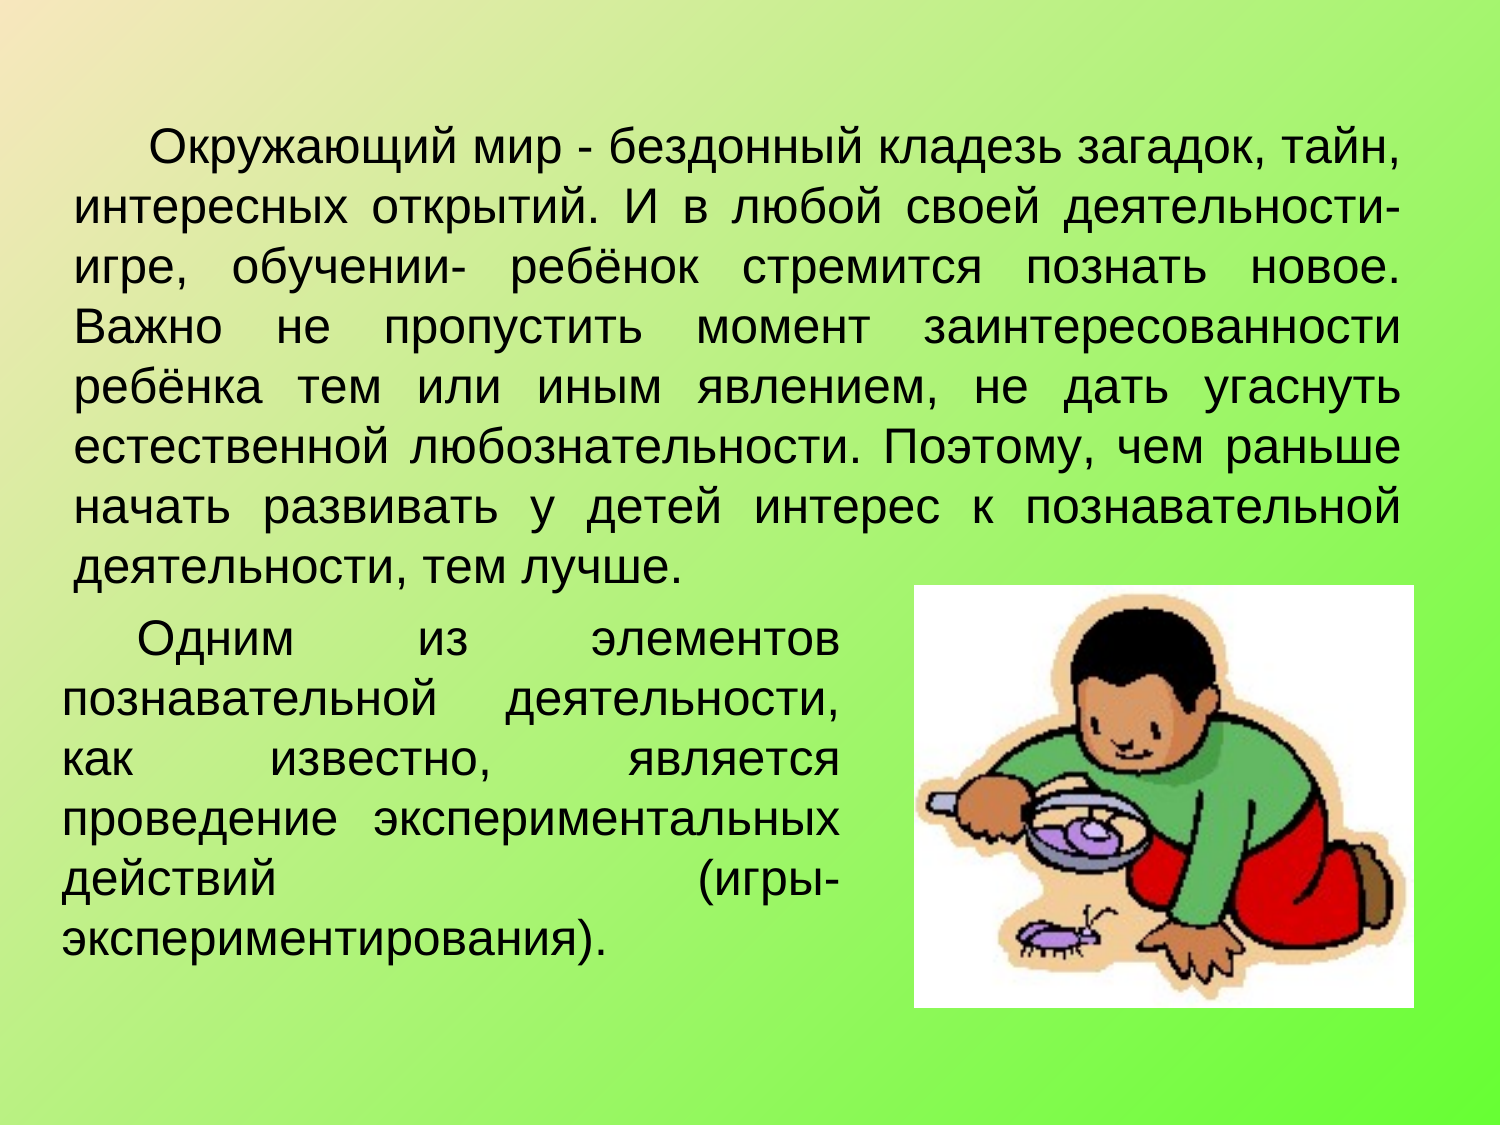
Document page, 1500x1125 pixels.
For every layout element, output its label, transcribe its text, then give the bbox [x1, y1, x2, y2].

text_box Окружающий мир - бездонный кладезь загадок, тайн, интересных открытий. И в любой своей деятельности- игре, обучении- ребёнок стремится познать новое. Важно не пропустить момент заинтересованности ребёнка тем или иным явлением, не дать угаснуть естественной любознательности. Поэтому, чем раньше начать развивать у детей интерес к познавательной деятельности, тем лучше. [58, 105, 1417, 601]
picture [914, 585, 1414, 1008]
text_box Одним из элементов познавательной деятельности, как известно, является проведение экспериментальных действий (игры-экспериментирования). [46, 597, 856, 1065]
